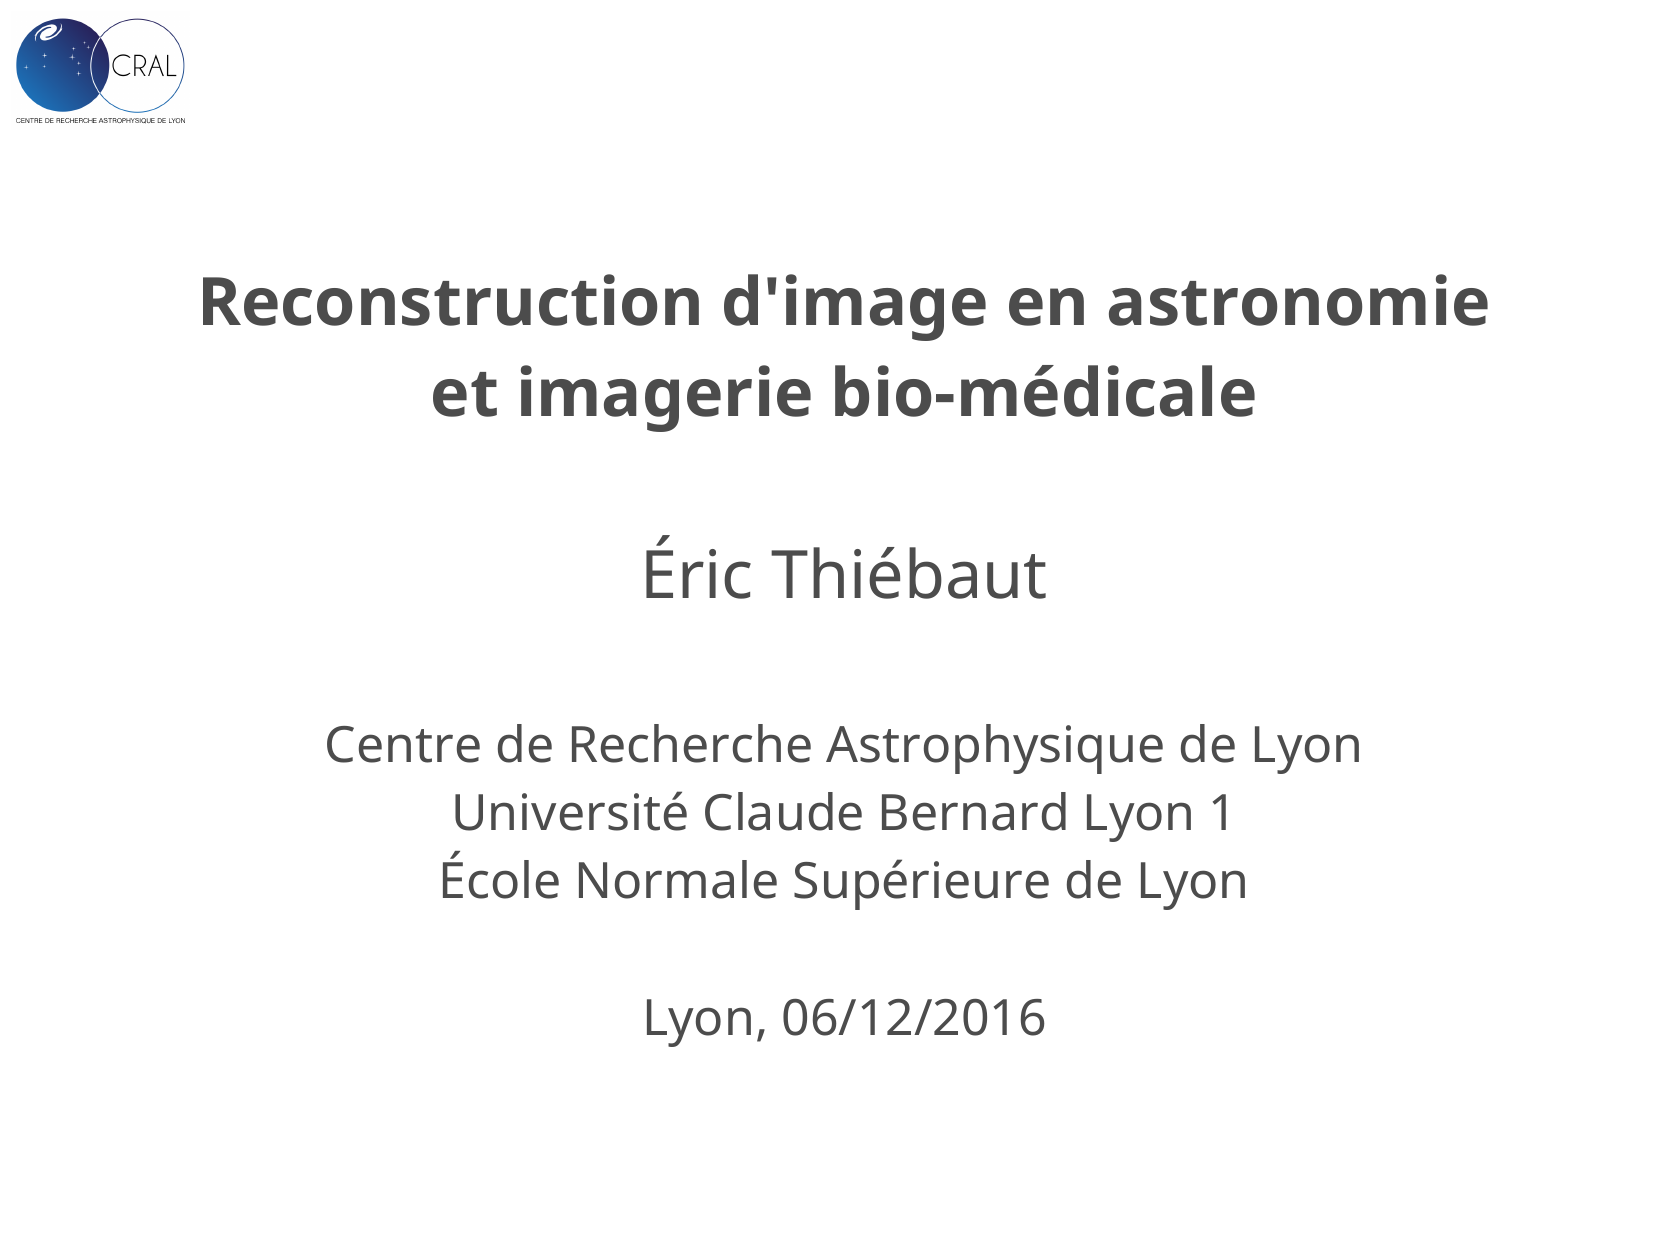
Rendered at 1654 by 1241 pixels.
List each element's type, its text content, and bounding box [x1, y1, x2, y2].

subtitle Reconstruction d'image en astronomie et imagerie bio-médicale Éric Thiébaut Centre de Recherche Astrophysique de Lyon Université Claude Bernard Lyon 1 École Normale Supérieure de Lyon Lyon, 06/12/2016 [59, 277, 1595, 1164]
picture [11, 11, 190, 130]
